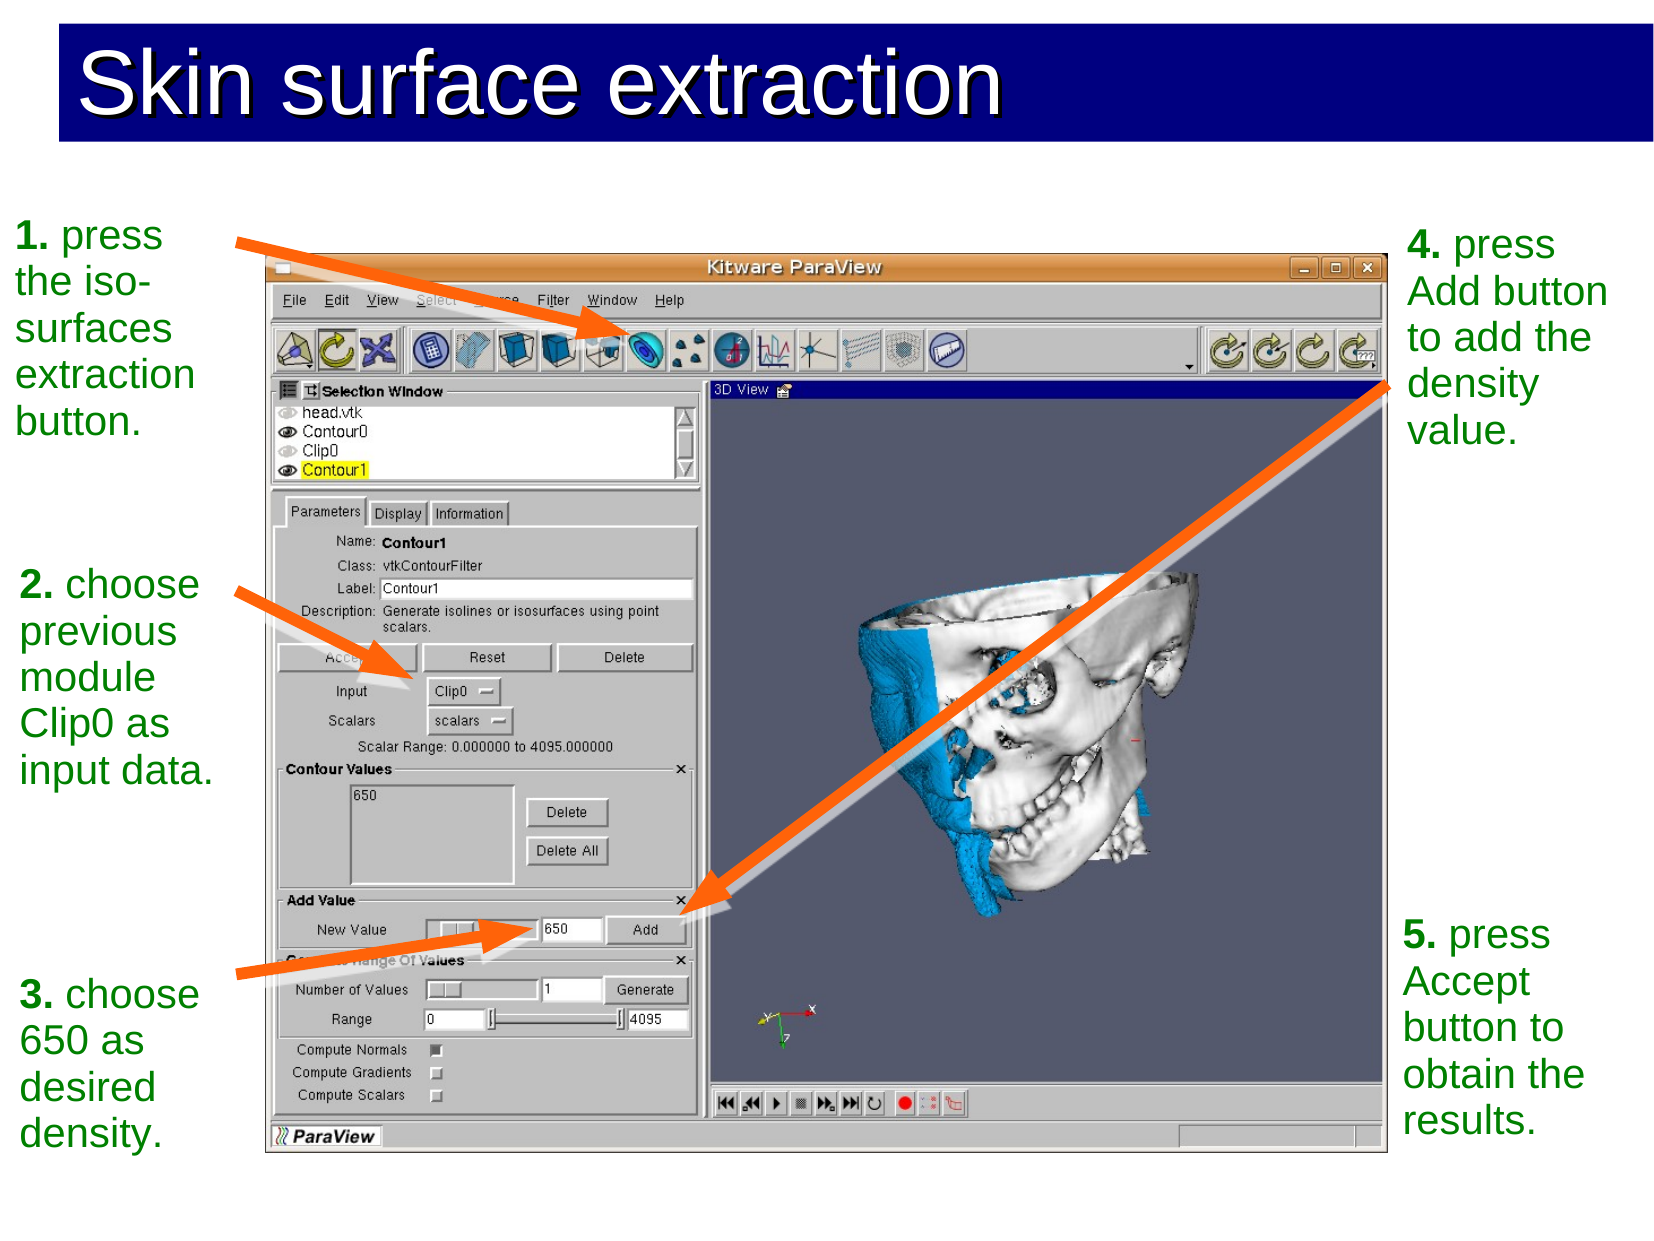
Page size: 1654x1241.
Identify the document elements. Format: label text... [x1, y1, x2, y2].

text_box 1. press the iso-surfaces extraction button. [0, 203, 232, 481]
picture [265, 253, 1388, 1153]
text_box 5. press Accept button to obtain the results. [1387, 903, 1649, 1181]
text_box 2. choose previous module Clip0 as input data. [4, 553, 237, 831]
title Skin surface extraction [76, 23, 1565, 142]
text_box 4. press Add button to add the density value. [1392, 213, 1654, 491]
text_box 3. choose 650 as desired density. [4, 963, 266, 1189]
